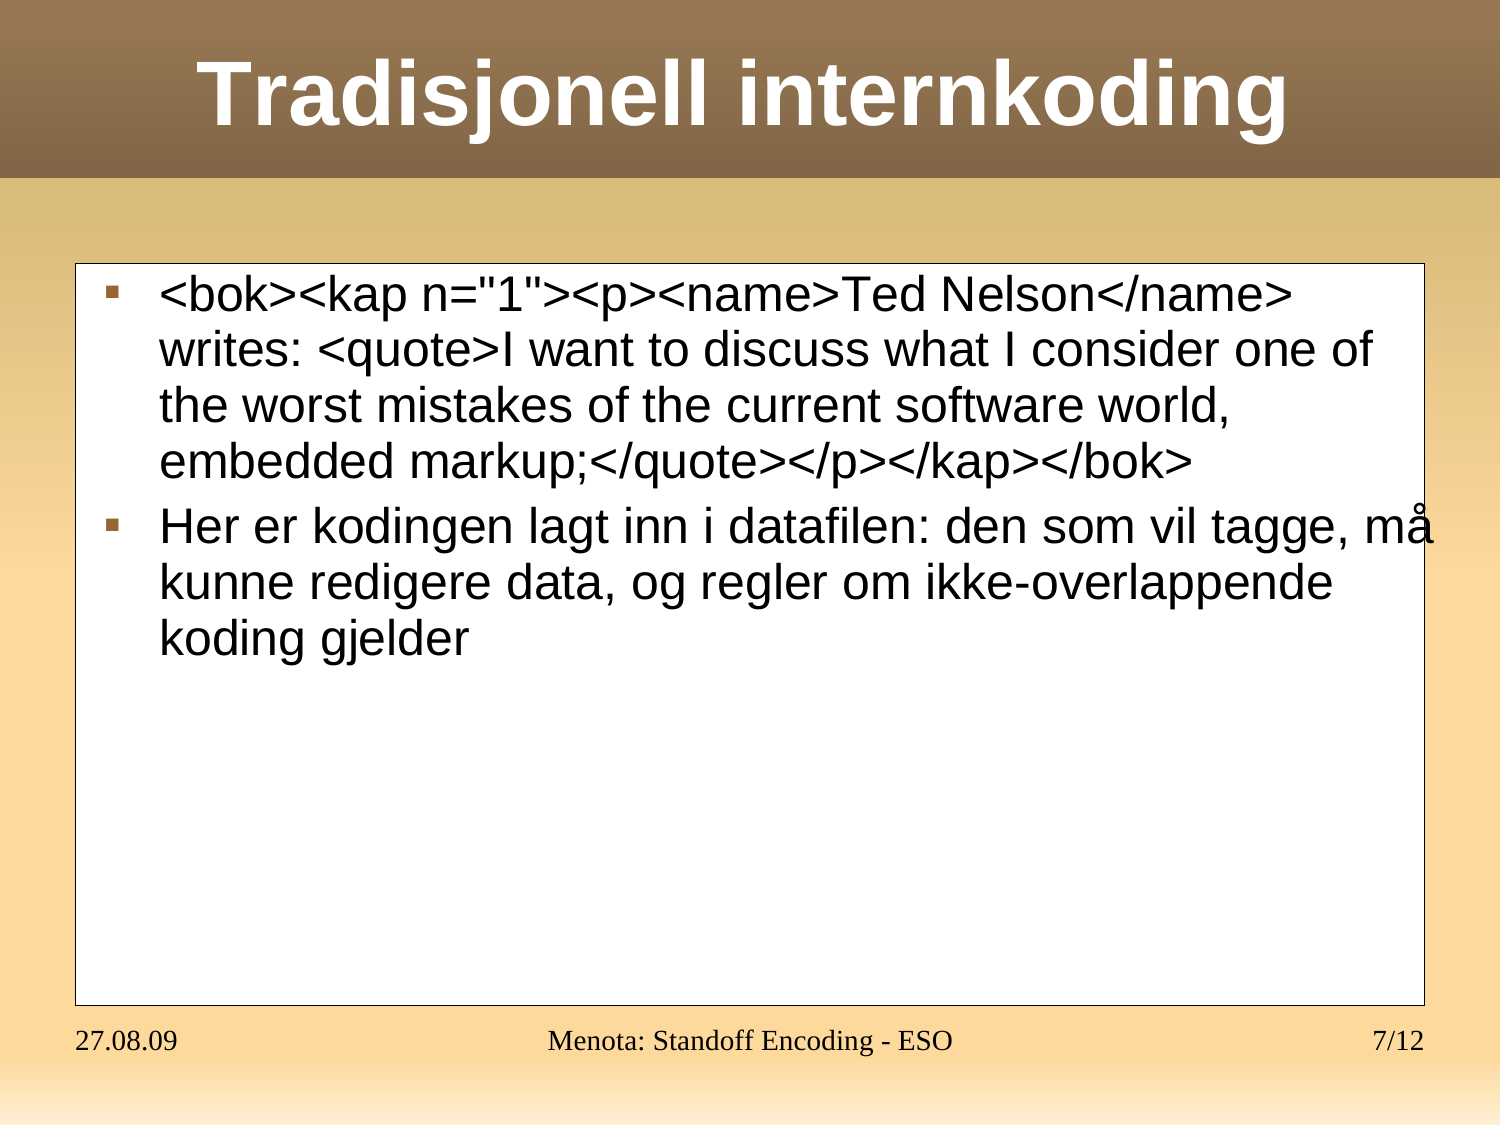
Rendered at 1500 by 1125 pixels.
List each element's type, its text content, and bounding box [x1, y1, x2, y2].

picture [0, 0, 1500, 1125]
list <bok><kap n="1"><p><name>Ted Nelson</name> writes: <quote>I want to discuss what I consider one of the worst mistakes of the current software world, embedded markup;</quote></p></kap></bok> Her er kodingen lagt inn i datafilen: den som vil tagge, må kunne redigere data, og regler om ikke-overlappende koding gjelder [88, 265, 1439, 1009]
title Tradisjonell internkoding [69, 0, 1420, 188]
